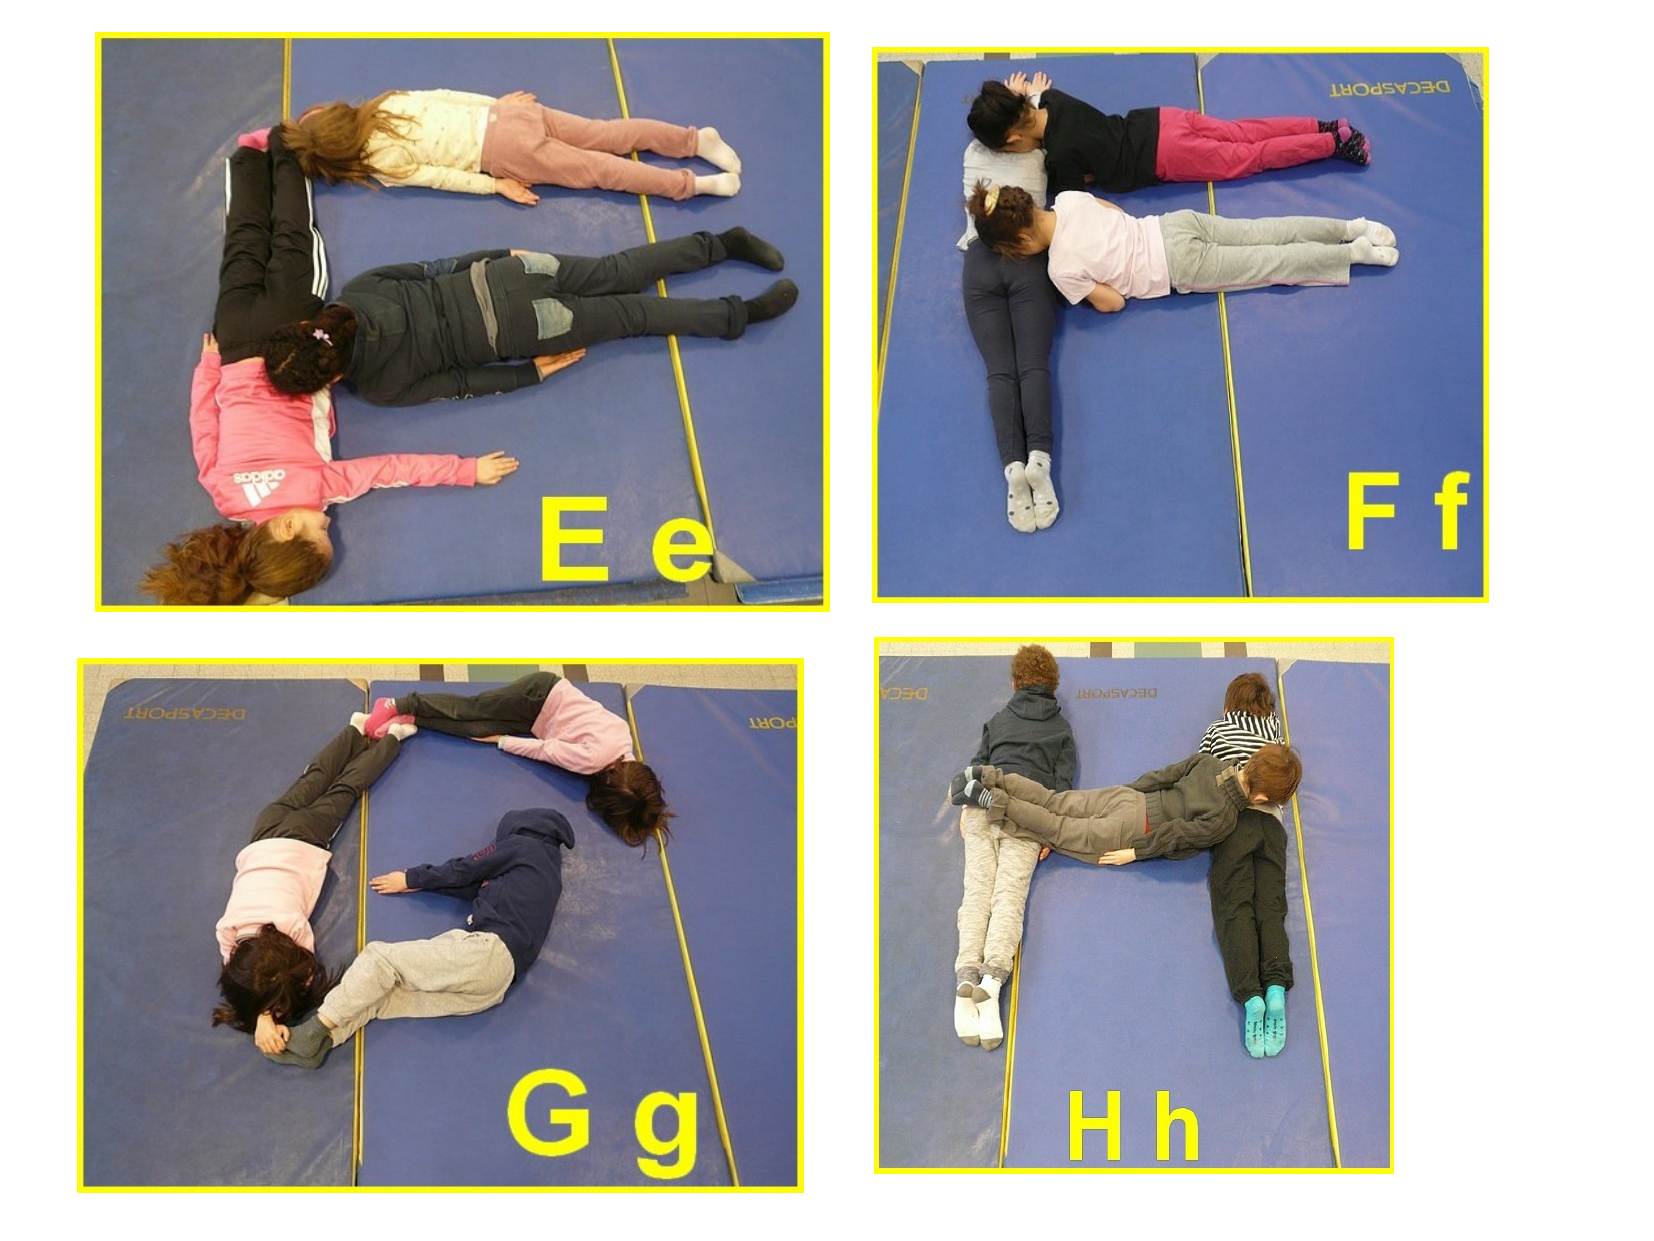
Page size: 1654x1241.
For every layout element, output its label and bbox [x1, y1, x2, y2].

picture [95, 32, 830, 612]
picture [77, 658, 804, 1193]
picture [872, 47, 1489, 603]
picture [874, 637, 1394, 1174]
